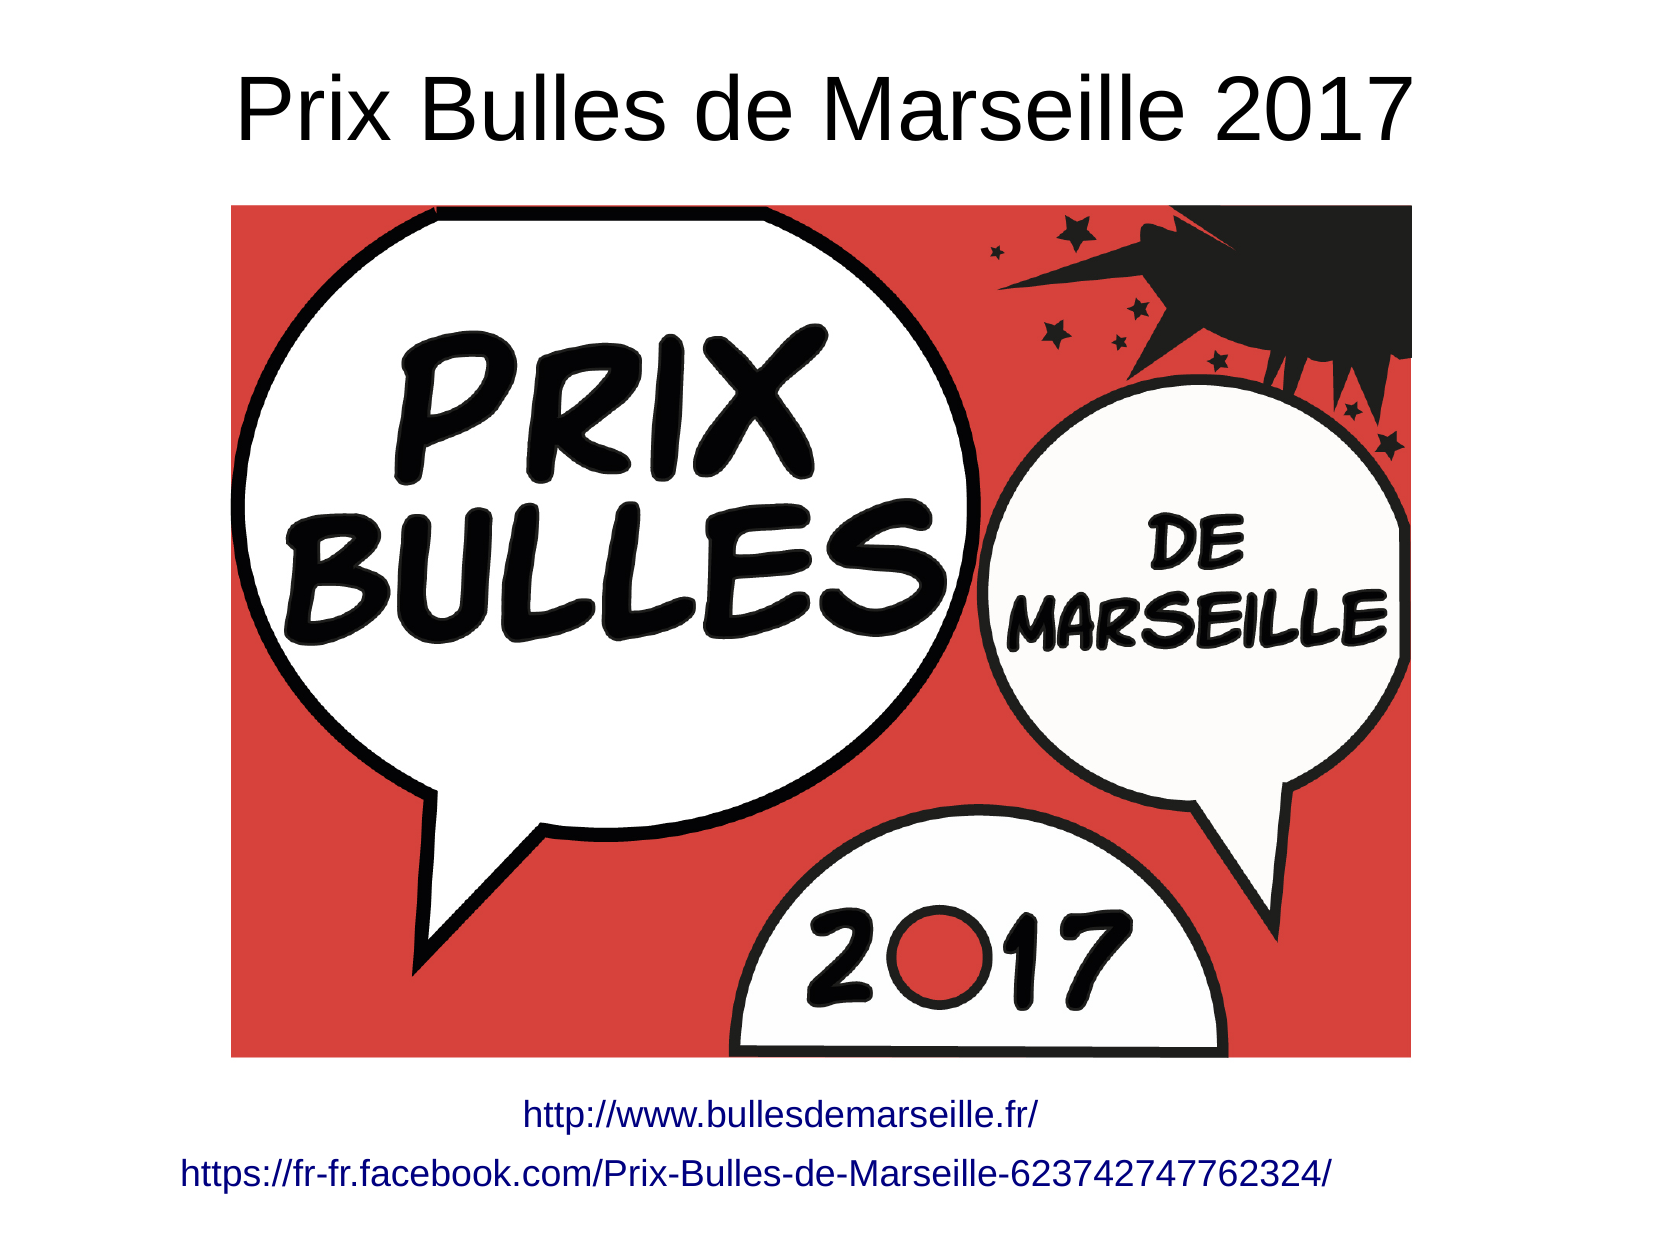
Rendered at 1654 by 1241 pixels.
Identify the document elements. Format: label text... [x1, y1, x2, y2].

picture [224, 200, 1441, 1064]
title Prix Bulles de Marseille 2017 [82, 5, 1571, 213]
text_box http://www.bullesdemarseille.fr/ [507, 1086, 1159, 1145]
text_box https://fr-fr.facebook.com/Prix-Bulles-de-Marseille-623742747762324/ [165, 1145, 1601, 1217]
